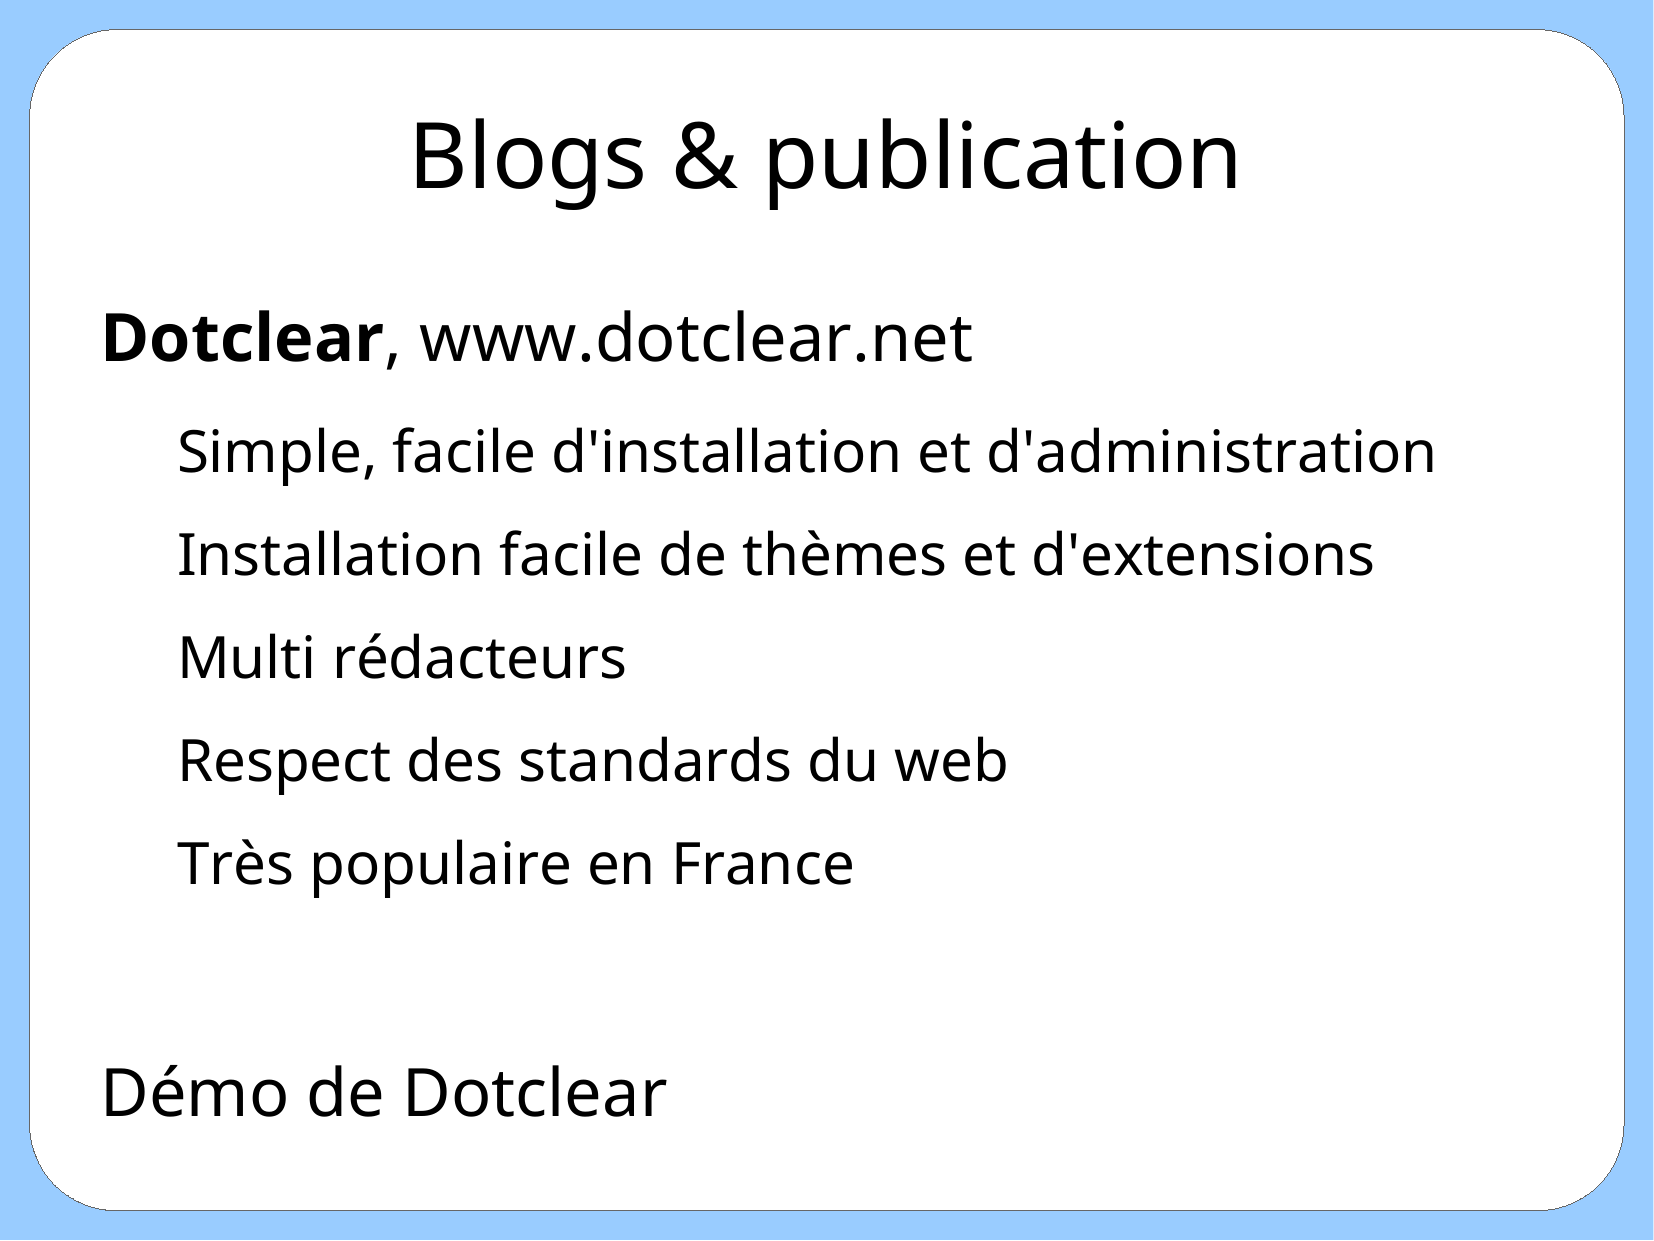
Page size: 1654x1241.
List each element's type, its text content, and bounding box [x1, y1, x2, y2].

list Dotclear, www.dotclear.net Simple, facile d'installation et d'administration Installation facile de thèmes et d'extensions Multi rédacteurs Respect des standards du web Très populaire en France Démo de Dotclear [82, 290, 1571, 1135]
title Blogs & publication [82, 49, 1571, 257]
text_box [29, 29, 1625, 1211]
